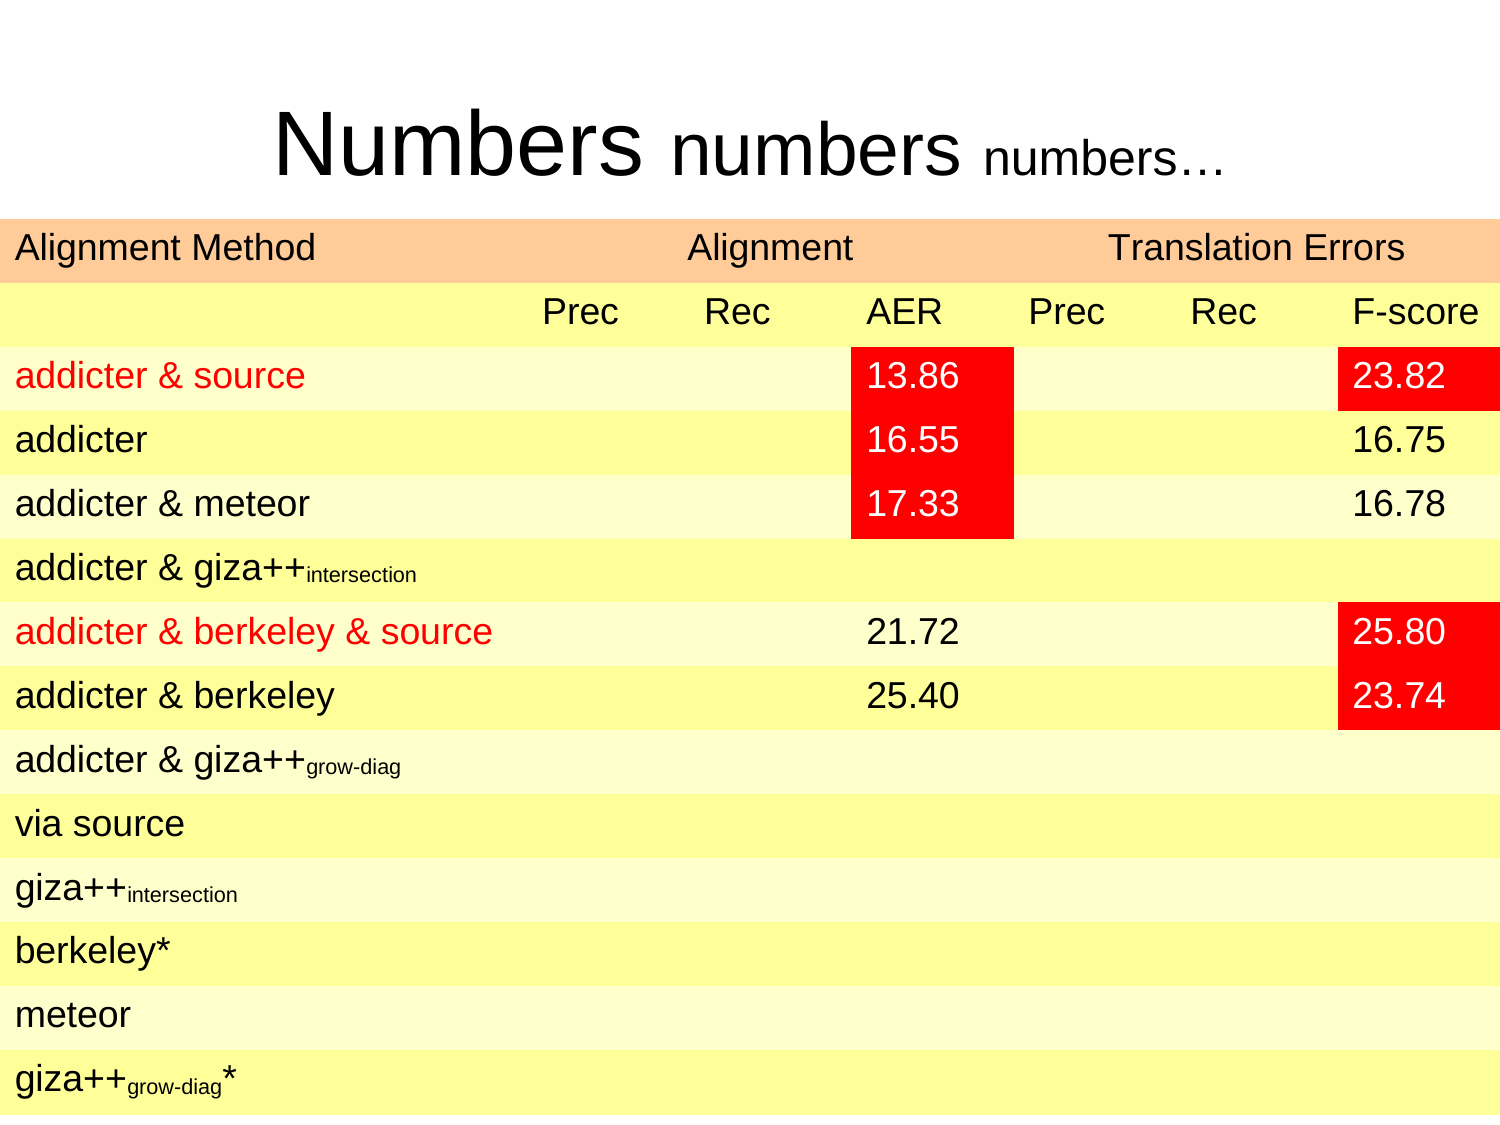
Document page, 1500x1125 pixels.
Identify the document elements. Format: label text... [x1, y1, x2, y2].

table_cell AER [851, 283, 1014, 347]
table_cell [851, 922, 1014, 986]
table_cell [1014, 411, 1176, 475]
table_header Alignment [527, 219, 1014, 283]
table_cell [1338, 858, 1500, 922]
table_cell [1338, 730, 1500, 794]
table_cell [851, 539, 1014, 602]
table_cell [851, 1050, 1014, 1115]
table_cell [527, 666, 689, 730]
table_cell [689, 411, 851, 475]
table_cell [1338, 1050, 1500, 1115]
table_cell 17.33 [851, 475, 1014, 539]
table_cell Rec [689, 283, 851, 347]
table_cell 25.80 [1338, 602, 1500, 666]
table_cell [1014, 922, 1176, 986]
table_cell addicter & berkeley & source [0, 602, 527, 666]
table_cell Prec [527, 283, 689, 347]
table_cell 25.40 [851, 666, 1014, 730]
table_cell [1176, 986, 1338, 1050]
table_cell [1338, 539, 1500, 602]
table_cell [1338, 922, 1500, 986]
table_cell addicter & source [0, 347, 527, 411]
table_cell [689, 602, 851, 666]
table_cell [1014, 475, 1176, 539]
table_cell [1014, 986, 1176, 1050]
title Numbers numbers numbers… [75, 14, 1426, 219]
table_cell [689, 858, 851, 922]
table_cell [1014, 1050, 1176, 1115]
table_cell [689, 794, 851, 858]
table_cell 13.86 [851, 347, 1014, 411]
table_cell [1176, 475, 1338, 539]
table_cell [689, 666, 851, 730]
table_cell [851, 794, 1014, 858]
table_cell [527, 539, 689, 602]
table_cell [527, 1050, 689, 1115]
table_cell [0, 283, 527, 347]
table_cell Prec [1014, 283, 1176, 347]
table_cell [1176, 922, 1338, 986]
table_cell 16.78 [1338, 475, 1500, 539]
table_cell [1176, 794, 1338, 858]
table_cell giza++grow-diag* [0, 1050, 527, 1115]
table_cell meteor [0, 986, 527, 1050]
table_cell berkeley* [0, 922, 527, 986]
table_cell [527, 475, 689, 539]
table_cell addicter & berkeley [0, 666, 527, 730]
table_cell giza++intersection [0, 858, 527, 922]
table_cell [1176, 666, 1338, 730]
table_cell [1176, 539, 1338, 602]
table_cell [1176, 602, 1338, 666]
table_cell [527, 858, 689, 922]
table_cell [689, 730, 851, 794]
table_cell [689, 922, 851, 986]
table_cell [1176, 858, 1338, 922]
table_cell [1014, 539, 1176, 602]
table_cell [689, 986, 851, 1050]
table_cell 23.74 [1338, 666, 1500, 730]
table_cell [527, 794, 689, 858]
table_cell [689, 1050, 851, 1115]
table_cell [1014, 666, 1176, 730]
table_cell [1338, 986, 1500, 1050]
table_cell 21.72 [851, 602, 1014, 666]
table_cell [851, 858, 1014, 922]
table_cell addicter & giza++intersection [0, 539, 527, 602]
table_cell [851, 986, 1014, 1050]
table_header Translation Errors [1014, 219, 1500, 283]
table_cell F-score [1338, 283, 1500, 347]
table_cell [527, 347, 689, 411]
table_cell [1176, 1050, 1338, 1115]
table_cell via source [0, 794, 527, 858]
table_header Alignment Method [0, 219, 527, 283]
table_cell [1014, 858, 1176, 922]
table_cell [527, 922, 689, 986]
table_cell [527, 411, 689, 475]
table_cell [851, 730, 1014, 794]
table_cell [1338, 794, 1500, 858]
table_cell addicter & meteor [0, 475, 527, 539]
table_cell 16.75 [1338, 411, 1500, 475]
table_cell 23.82 [1338, 347, 1500, 411]
table_cell [689, 475, 851, 539]
table_cell [1176, 347, 1338, 411]
table_cell addicter & giza++grow-diag [0, 730, 527, 794]
table_cell [689, 539, 851, 602]
table_cell [689, 347, 851, 411]
table_cell [1014, 347, 1176, 411]
table_cell addicter [0, 411, 527, 475]
table_cell [1014, 730, 1176, 794]
table_cell 16.55 [851, 411, 1014, 475]
table_cell [527, 986, 689, 1050]
table_cell [527, 602, 689, 666]
table_cell [1014, 794, 1176, 858]
table_cell [1176, 730, 1338, 794]
table_cell [1014, 602, 1176, 666]
table_cell Rec [1176, 283, 1338, 347]
table_cell [1176, 411, 1338, 475]
table_cell [527, 730, 689, 794]
